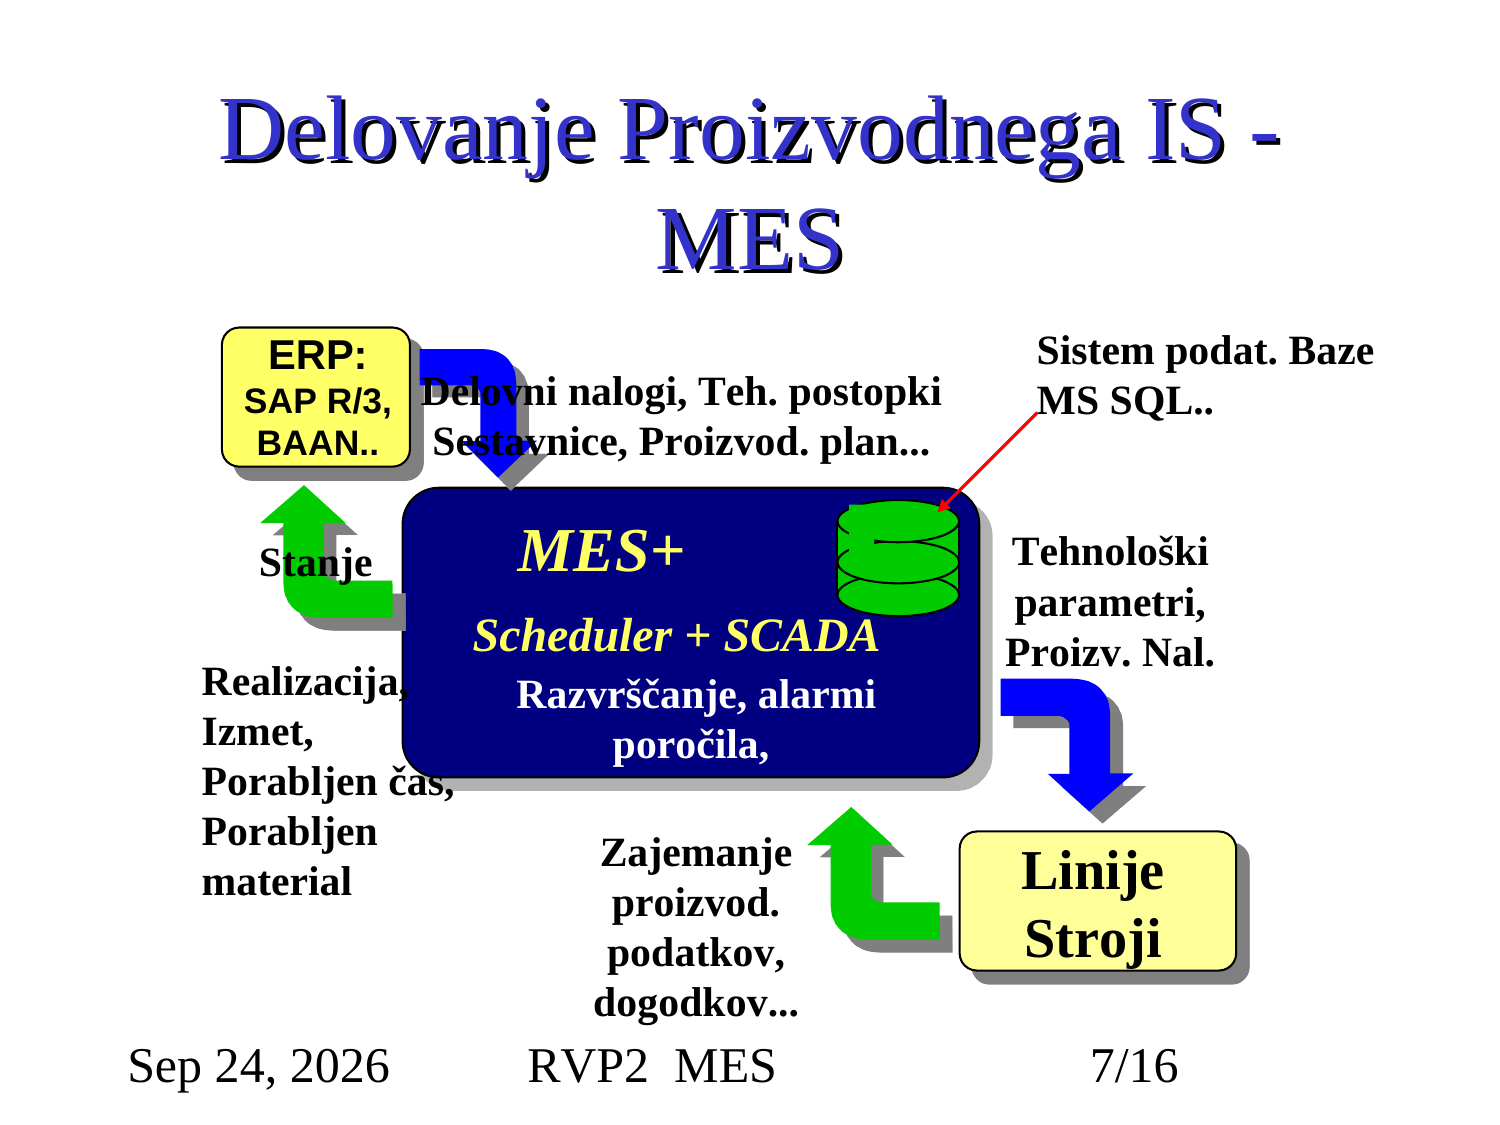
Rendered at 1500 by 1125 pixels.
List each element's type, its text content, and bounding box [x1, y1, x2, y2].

text_box [959, 831, 1008, 971]
text_box [284, 580, 393, 618]
title Delovanje Proizvodnega IS - MES [112, 67, 1388, 288]
text_box [419, 349, 506, 357]
text_box Sistem podat. Baze MS SQL.. [1021, 314, 1390, 431]
text_box Tehnološki parametri, Proizv. Nal. [992, 517, 1229, 681]
text_box Scheduler + SCADA [460, 596, 895, 667]
text_box MES+ [424, 502, 778, 591]
text_box Zajemanje proizvod. podatkov, dogodkov... [580, 818, 812, 1032]
text_box [221, 329, 231, 465]
text_box Linije Stroji [1008, 827, 1178, 975]
text_box [1178, 831, 1237, 971]
text_box [491, 471, 505, 478]
text_box [812, 806, 940, 940]
text_box Razvrščanje, alarmi poročila, [503, 660, 889, 773]
text_box [260, 485, 346, 529]
text_box Stanje [248, 529, 384, 591]
text_box Realizacija, Izmet, Porabljen čas, Porabljen material [191, 648, 466, 960]
text_box [1000, 681, 1134, 812]
text_box ERP: SAP R/3, BAAN.. [231, 321, 405, 470]
text_box Delovni nalogi, Teh. postopki Sestavnice, Proizvod. plan... [408, 357, 955, 471]
text_box [402, 487, 980, 778]
text_box [405, 332, 410, 462]
